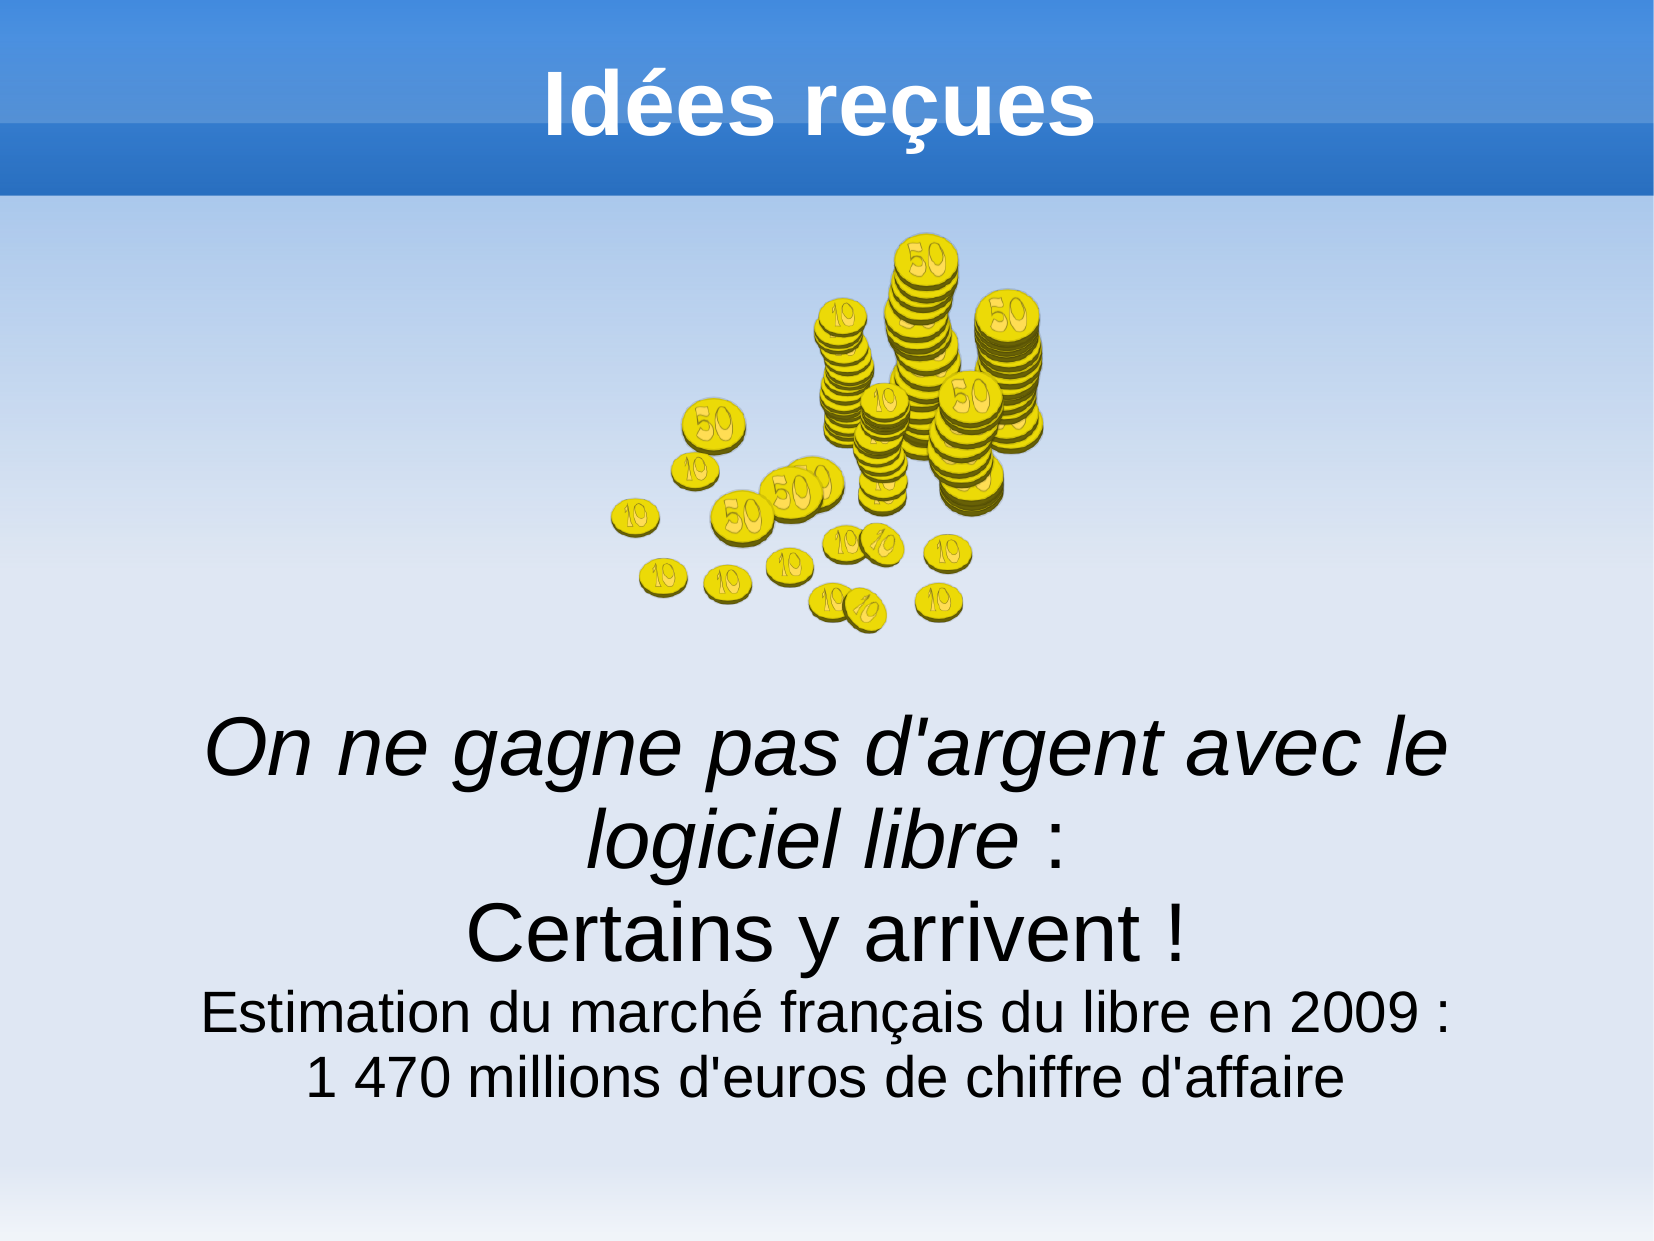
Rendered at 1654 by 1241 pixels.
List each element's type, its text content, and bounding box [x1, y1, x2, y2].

text_box On ne gagne pas d'argent avec le logiciel libre : Certains y arrivent ! Estimation du marché français du libre en 2009 : 1 470 millions d'euros de chiffre d'affaire [166, 693, 1488, 1167]
title Idées reçues [76, 0, 1565, 208]
picture [0, 0, 1654, 1241]
